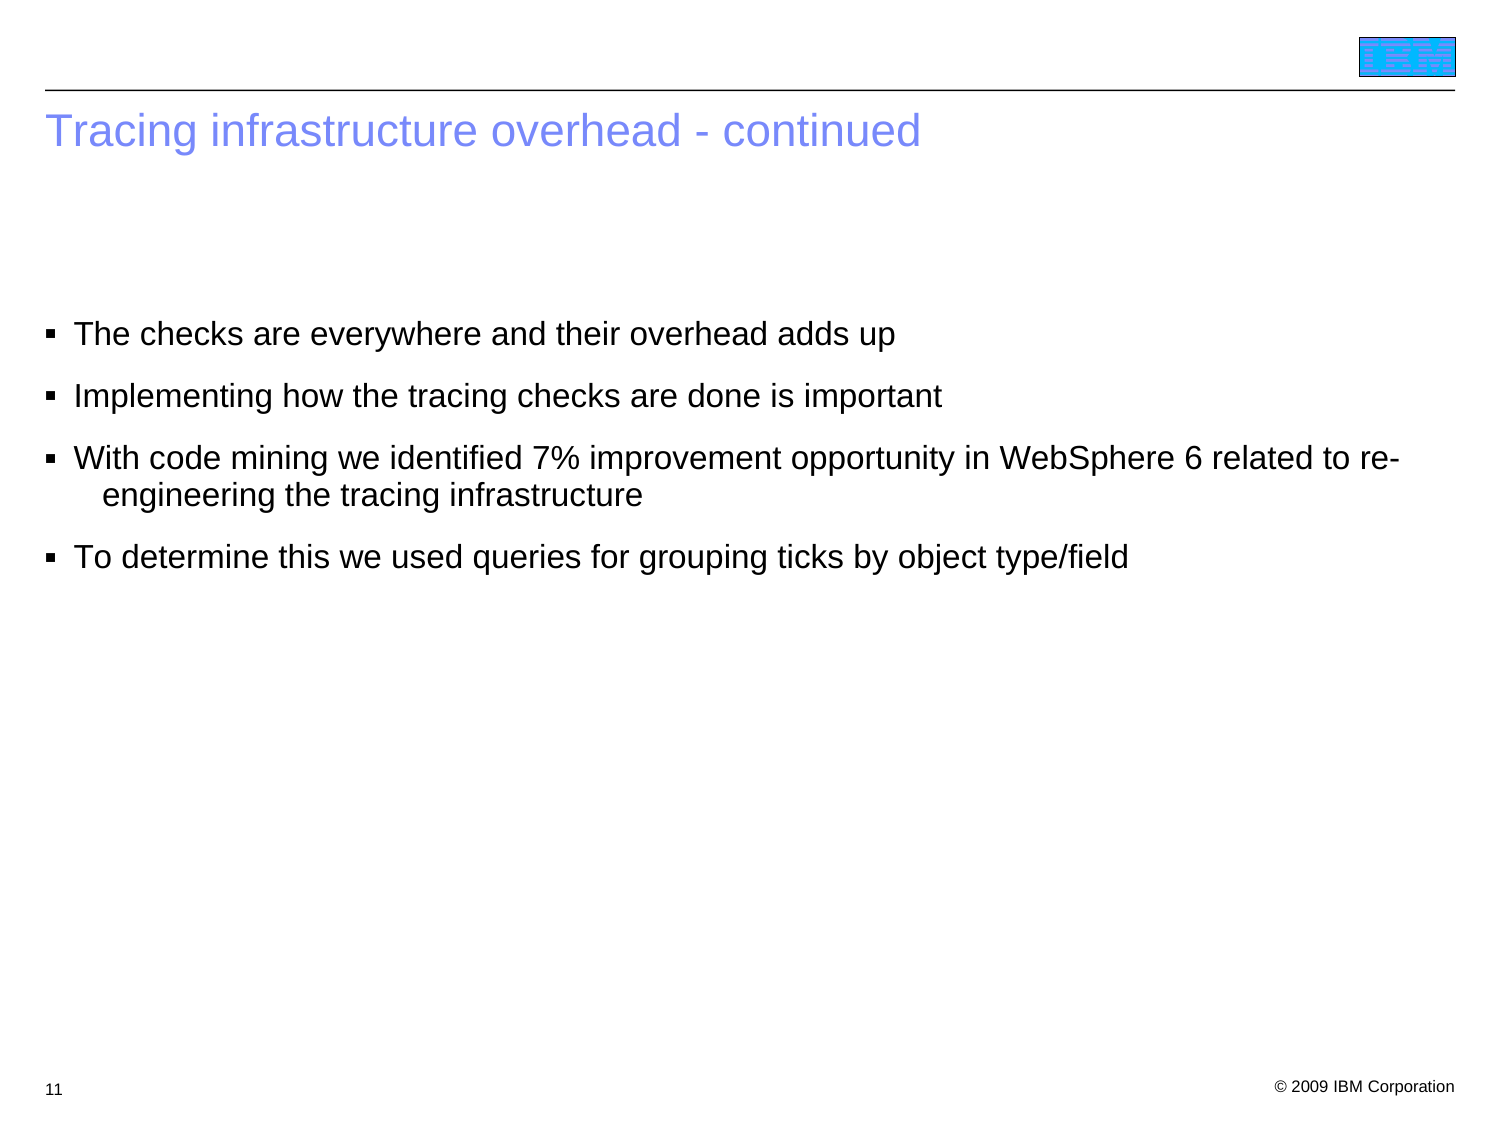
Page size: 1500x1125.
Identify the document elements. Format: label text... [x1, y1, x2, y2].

list The checks are everywhere and their overhead adds up Implementing how the tracing checks are done is important With code mining we identified 7% improvement opportunity in WebSphere 6 related to re-engineering the tracing infrastructure To determine this we used queries for grouping ticks by object type/field [30, 307, 1456, 1058]
title Tracing infrastructure overhead - continued [30, 97, 1456, 218]
